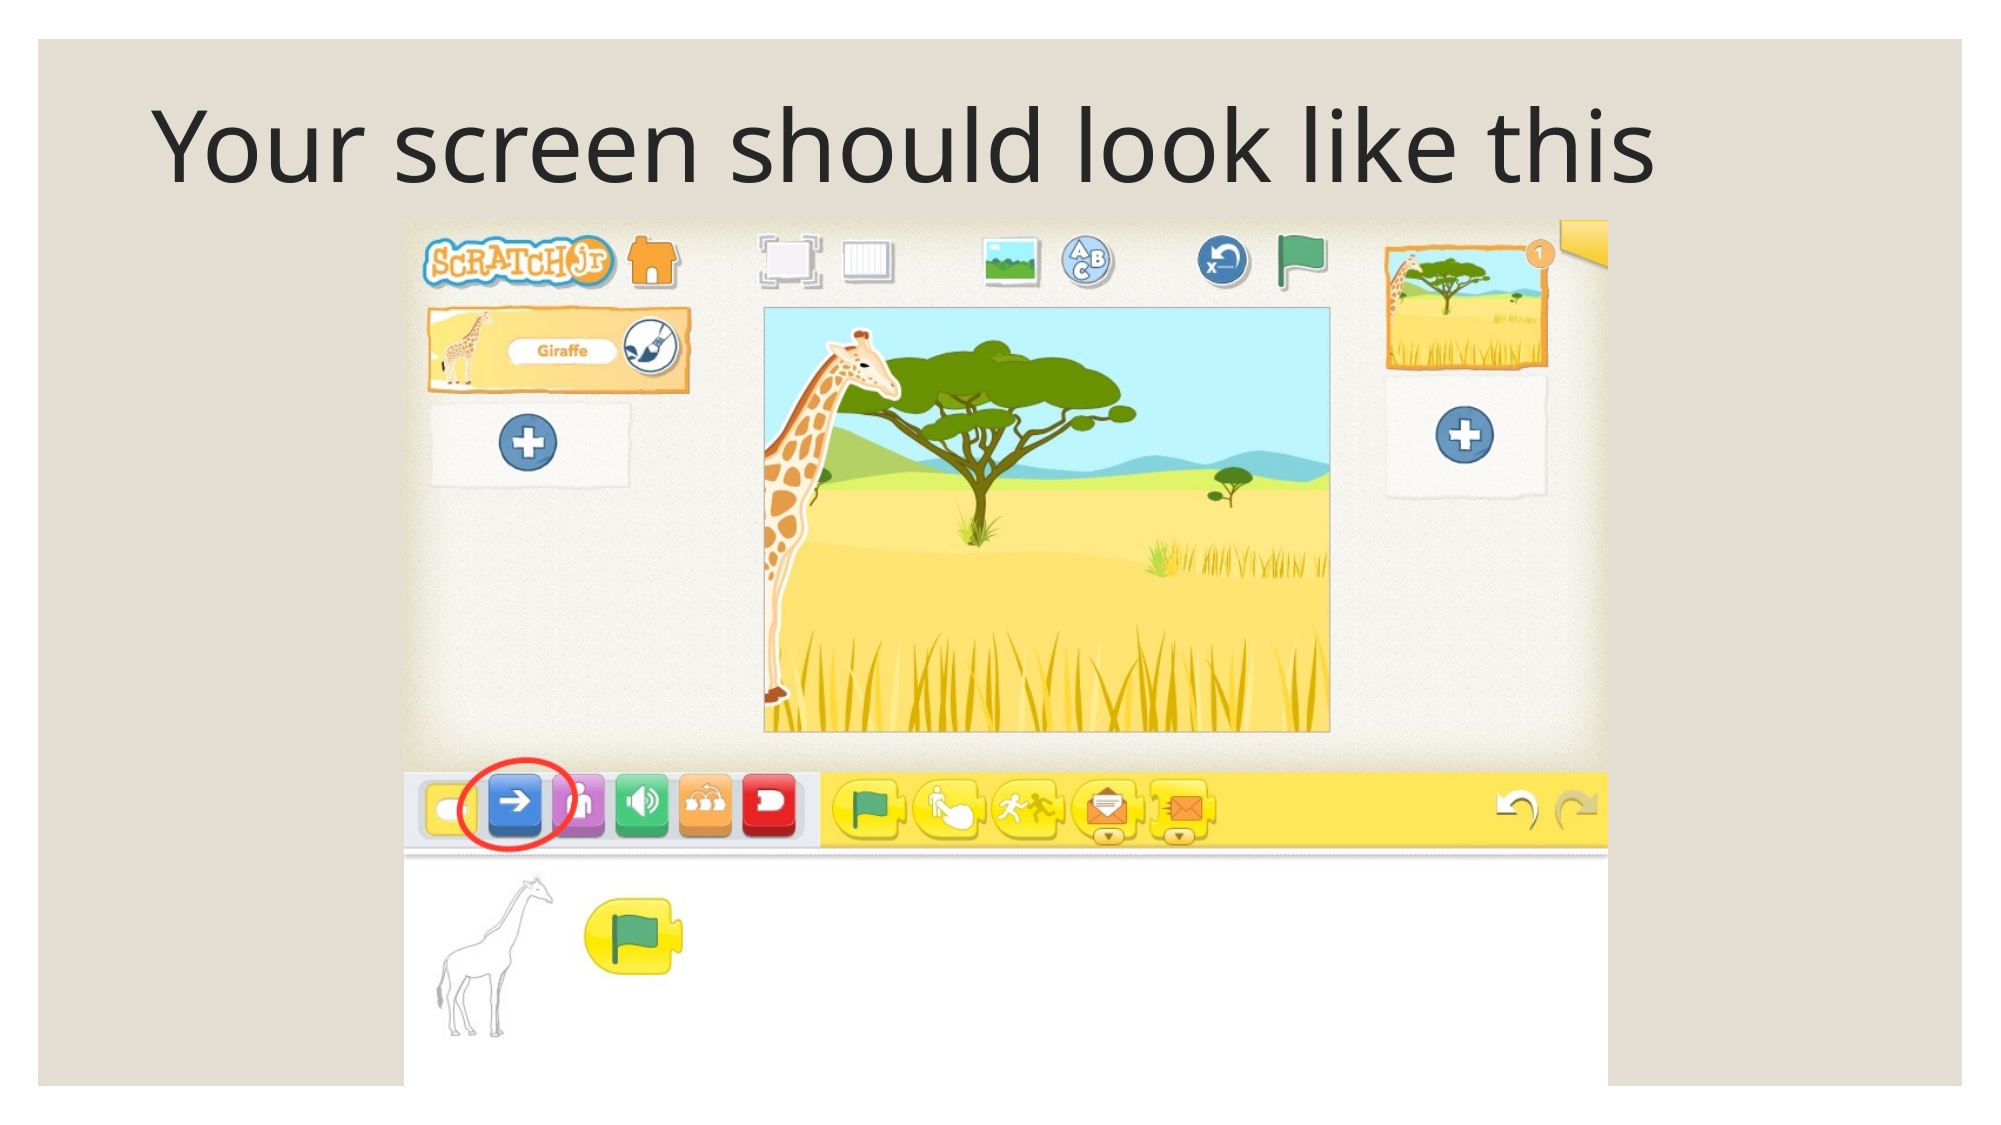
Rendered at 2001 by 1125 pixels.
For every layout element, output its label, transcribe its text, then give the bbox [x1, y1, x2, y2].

picture [404, 220, 1608, 1123]
title Your screen should look like this [136, 37, 1876, 263]
